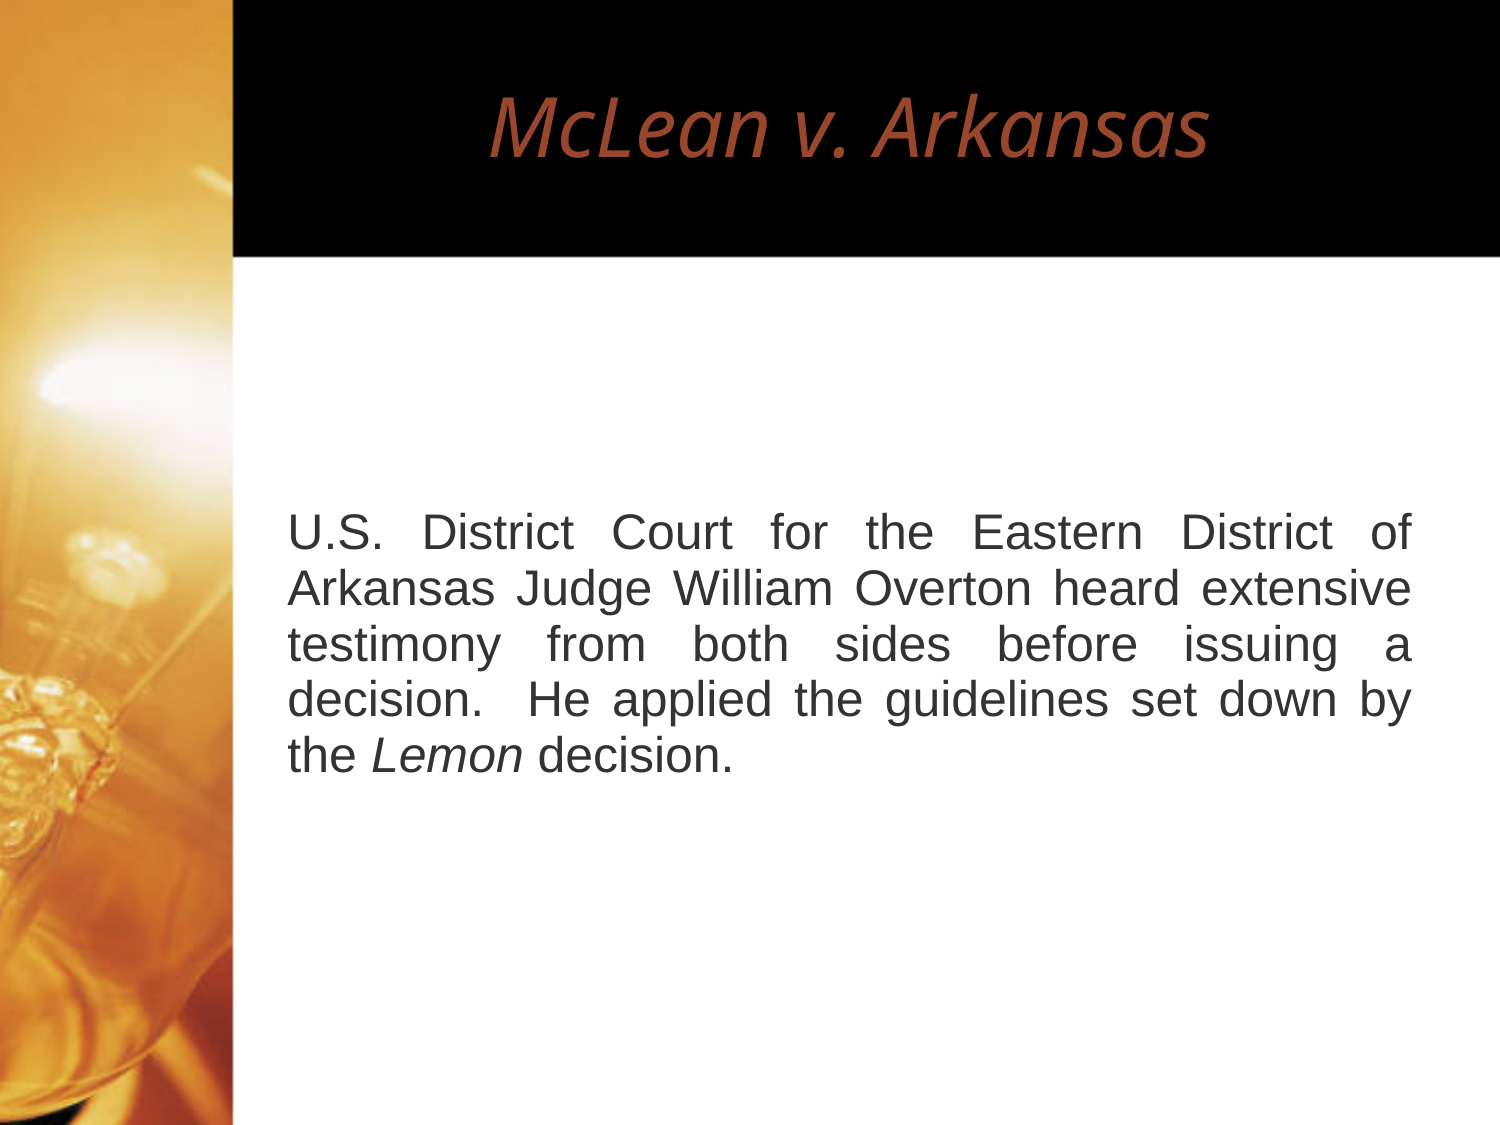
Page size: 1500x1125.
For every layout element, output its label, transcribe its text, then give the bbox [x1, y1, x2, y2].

title McLean v. Arkansas [287, 17, 1413, 233]
subtitle U.S. District Court for the Eastern District of Arkansas Judge William Overton heard extensive testimony from both sides before issuing a decision. He applied the guidelines set down by the Lemon decision. [287, 287, 1413, 1001]
picture [0, 0, 1500, 1125]
